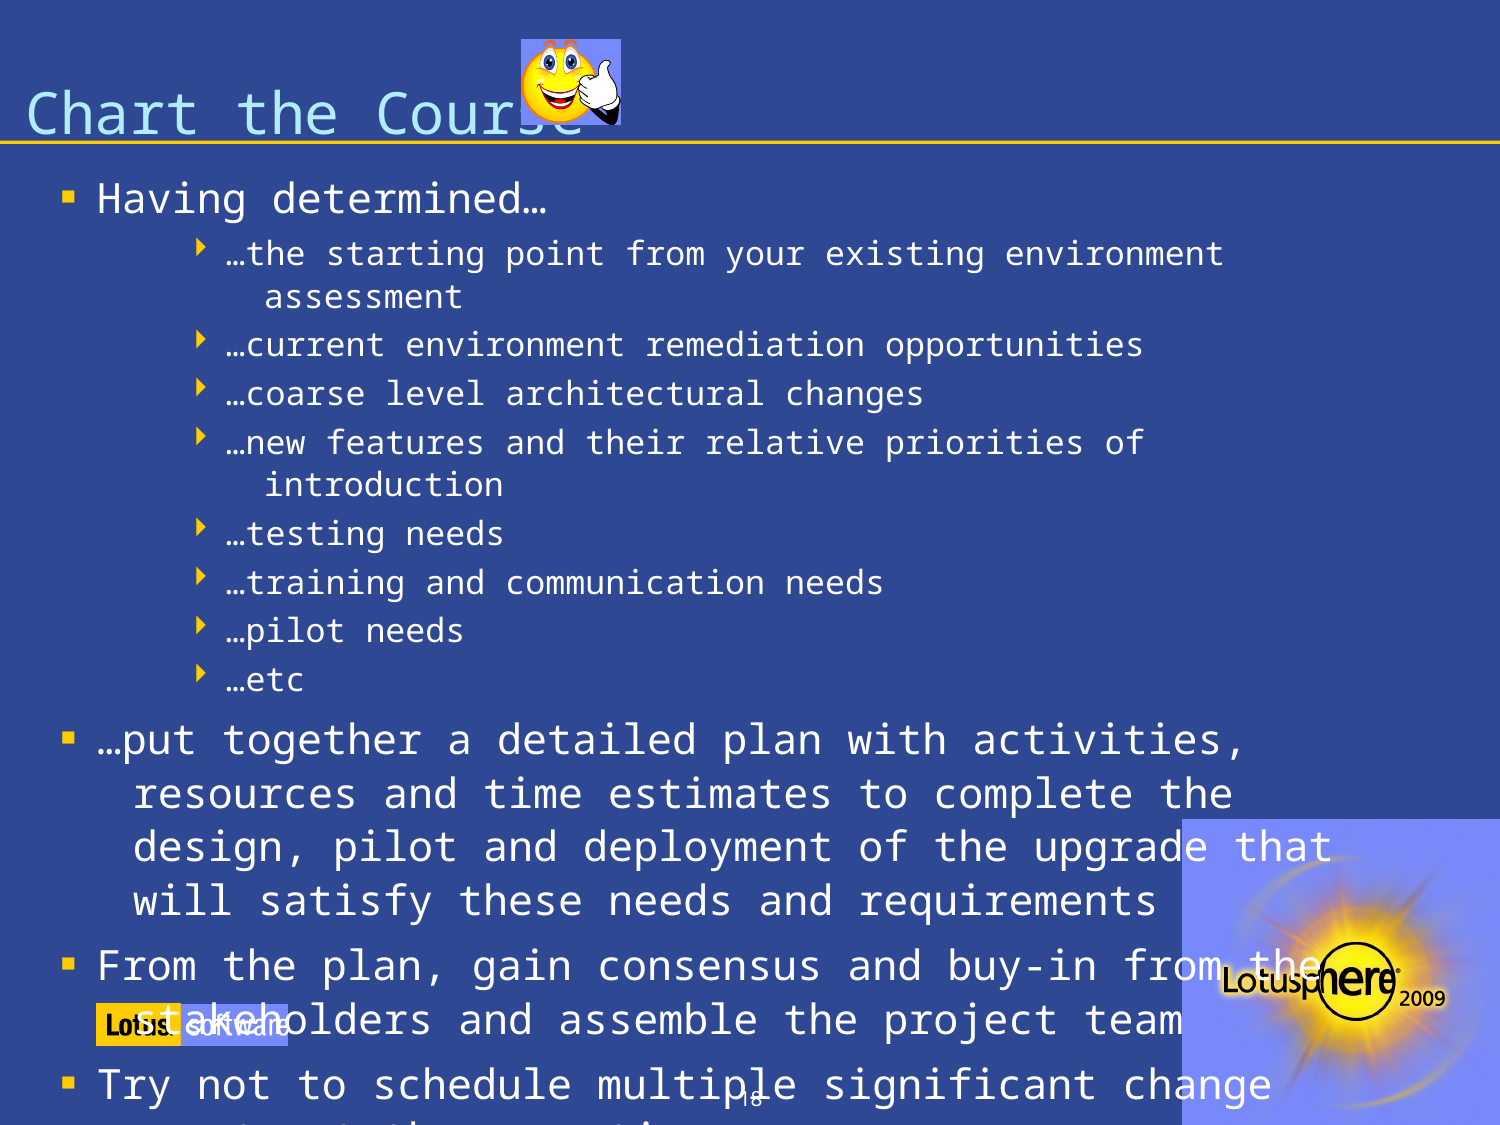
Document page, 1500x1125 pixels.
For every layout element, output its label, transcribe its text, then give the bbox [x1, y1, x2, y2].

picture [188, 1023, 200, 1031]
picture [1181, 1088, 1190, 1096]
picture [238, 1016, 251, 1021]
picture [96, 1016, 289, 1046]
list Having determined… …the starting point from your existing environment assessment …current environment remediation opportunities …coarse level architectural changes …new features and their relative priorities of introduction …testing needs …training and communication needs …pilot needs …etc …put together a detailed plan with activities, resources and time estimates to complete the design, pilot and deployment of the upgrade that will satisfy these needs and requirements From the plan, gain consensus and buy-in from the stakeholders and assemble the project team Try not to schedule multiple significant change events at the same time [57, 163, 1334, 1016]
picture [215, 1016, 221, 1023]
picture [520, 39, 621, 126]
title Chart the Course [25, 78, 1378, 160]
picture [1181, 1079, 1190, 1086]
picture [1181, 818, 1500, 1125]
